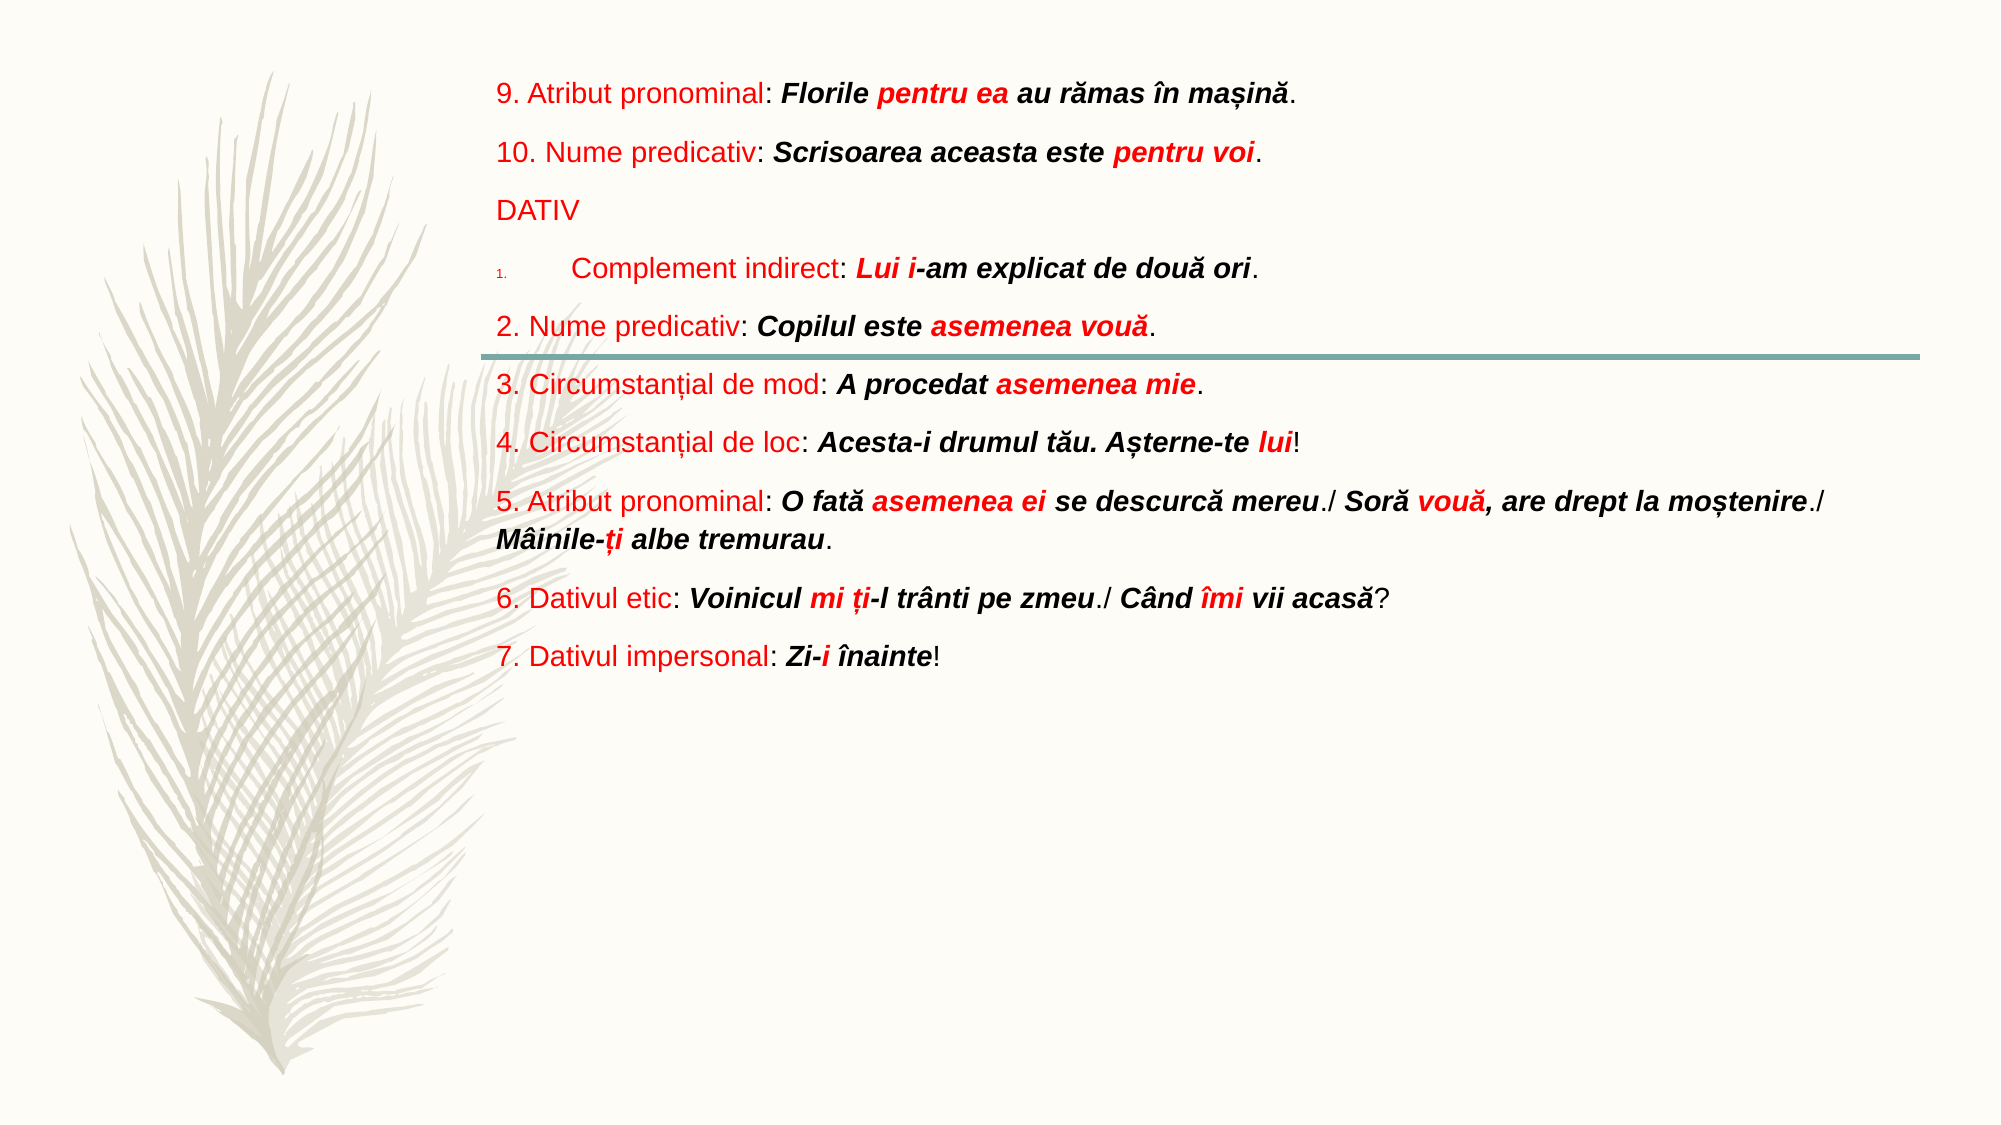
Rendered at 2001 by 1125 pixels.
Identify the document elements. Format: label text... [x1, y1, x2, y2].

list 9. Atribut pronominal: Florile pentru ea au rămas în mașină. 10. Nume predicativ: Scrisoarea aceasta este pentru voi. DATIV Complement indirect: Lui i-am explicat de două ori. 2. Nume predicativ: Copilul este asemenea vouă. 3. Circumstanțial de mod: A procedat asemenea mie. 4. Circumstanțial de loc: Acesta-i drumul tău. Așterne-te lui! 5. Atribut pronominal: O fată asemenea ei se descurcă mereu./ Soră vouă, are drept la moștenire./ Mâinile-ți albe tremurau. 6. Dativul etic: Voinicul mi ți-l trânti pe zmeu./ Când îmi vii acasă? 7. Dativul impersonal: Zi-i înainte! [481, 63, 1920, 999]
